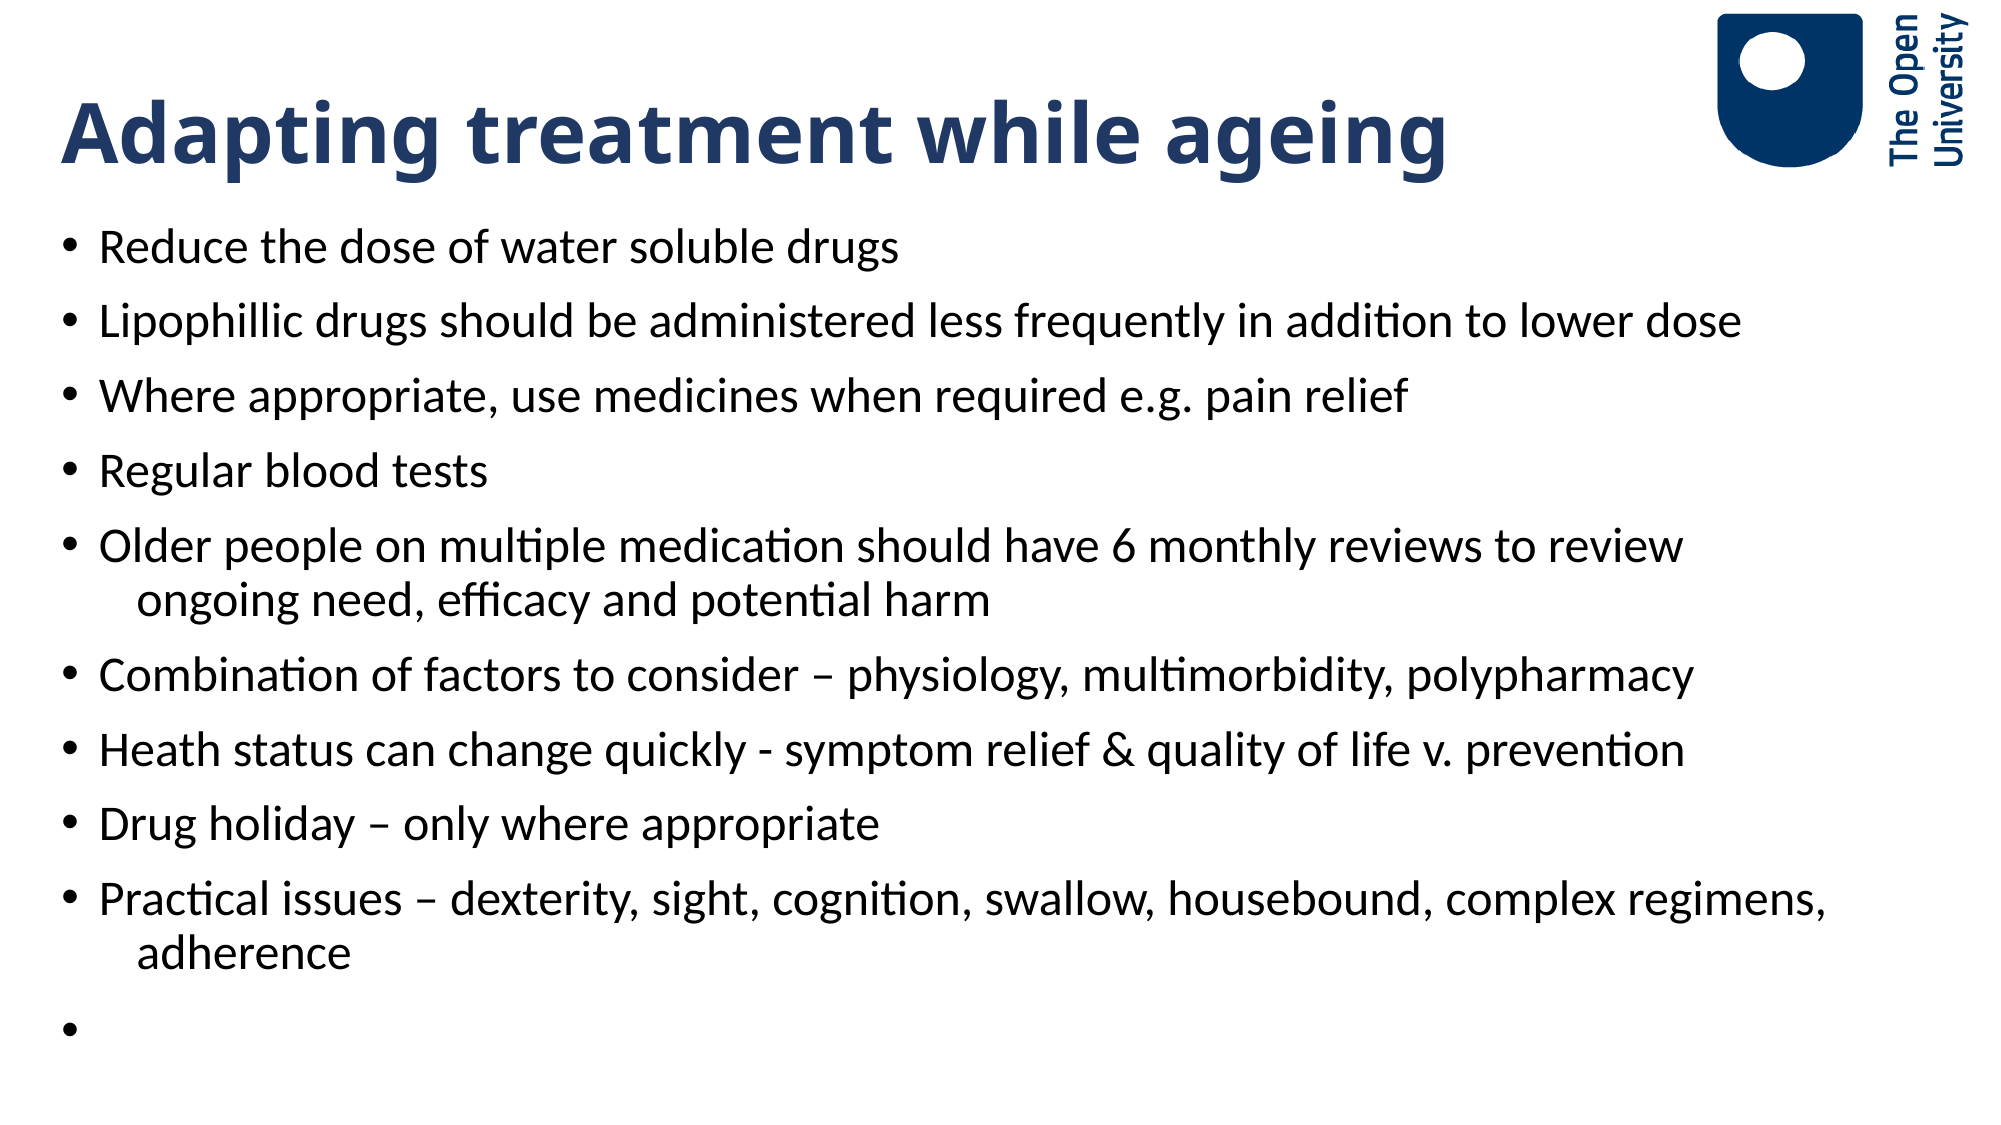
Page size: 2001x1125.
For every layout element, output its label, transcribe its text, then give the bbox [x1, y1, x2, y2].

title Adapting treatment while ageing [46, 59, 1772, 212]
list Reduce the dose of water soluble drugs Lipophillic drugs should be administered less frequently in addition to lower dose Where appropriate, use medicines when required e.g. pain relief Regular blood tests Older people on multiple medication should have 6 monthly reviews to review ongoing need, efficacy and potential harm Combination of factors to consider – physiology, multimorbidity, polypharmacy Heath status can change quickly - symptom relief & quality of life v. prevention Drug holiday – only where appropriate Practical issues – dexterity, sight, cognition, swallow, housebound, complex regimens, adherence [46, 212, 1863, 1063]
picture [1716, 10, 1971, 170]
